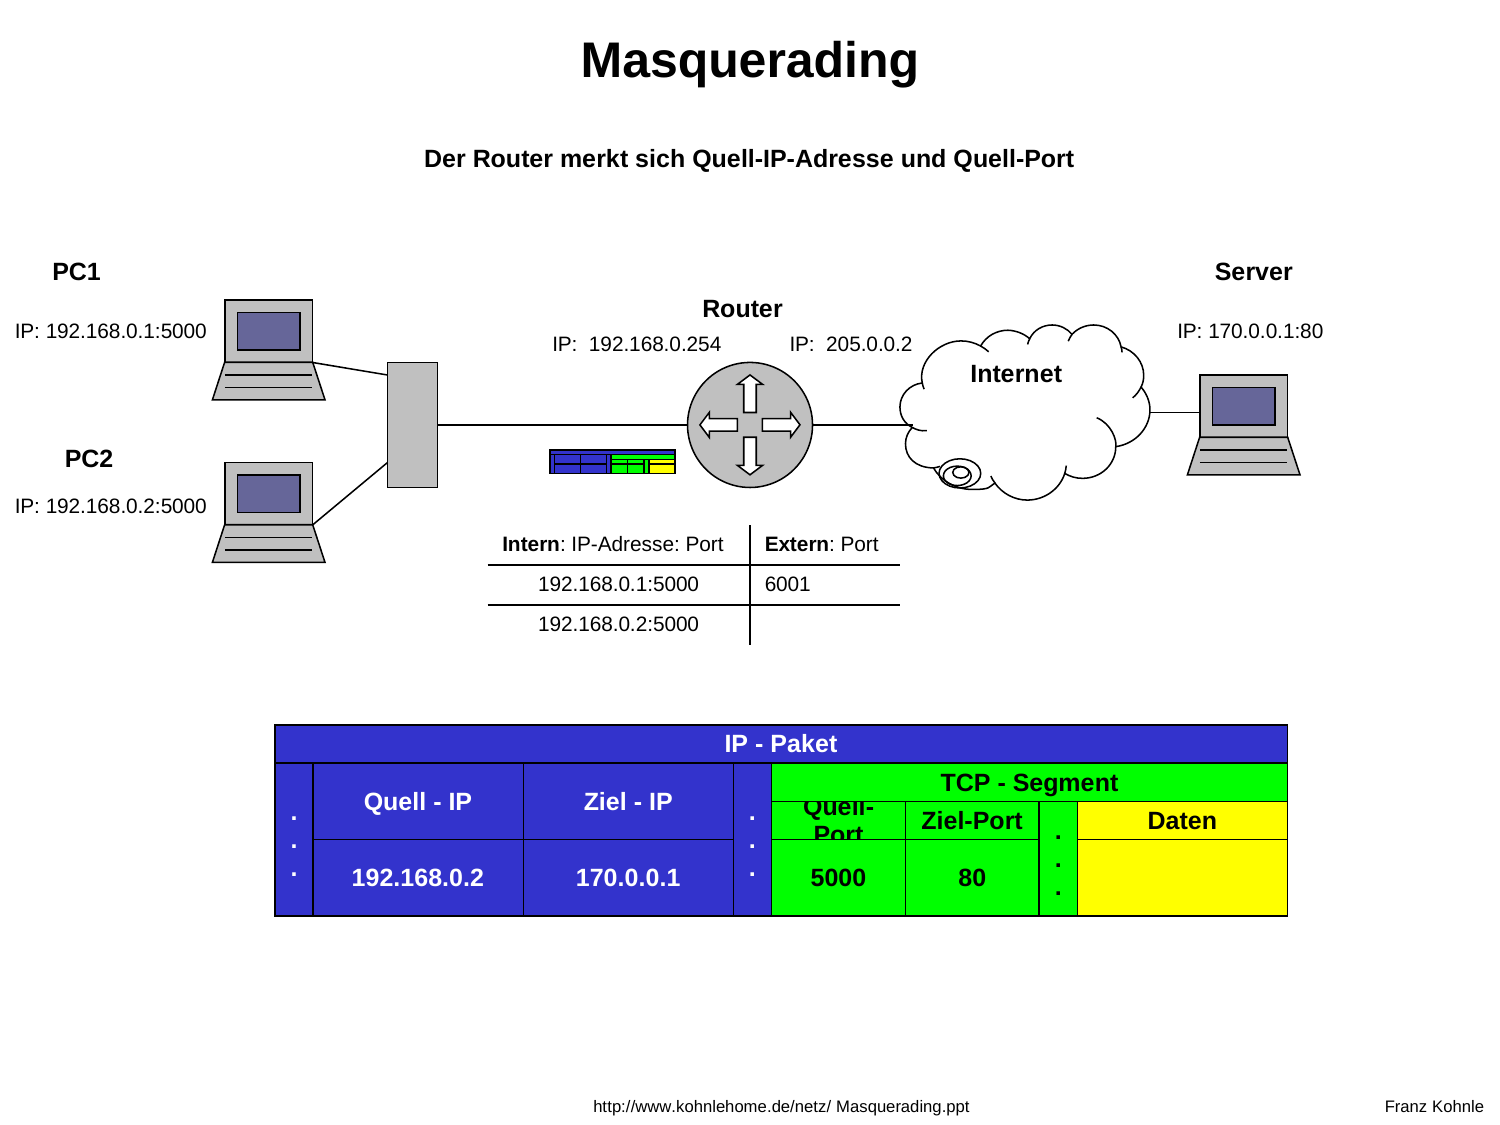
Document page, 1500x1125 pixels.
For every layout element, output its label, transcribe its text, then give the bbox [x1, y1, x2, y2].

text_box 170.0.0.1 [523, 839, 734, 916]
text_box IP: 170.0.0.1:80 [1162, 312, 1339, 352]
text_box IP: 192.168.0.1:5000 [0, 312, 222, 352]
text_box IP - Paket [274, 725, 1288, 764]
text_box Router [687, 287, 798, 331]
text_box [212, 462, 325, 563]
text_box Franz Kohnle [1370, 1089, 1500, 1125]
text_box ... [734, 764, 771, 916]
text_box [687, 362, 813, 488]
text_box Masquerading [565, 24, 935, 97]
text_box 5000 [771, 839, 905, 917]
text_box Ziel - IP [524, 764, 734, 839]
text_box Quell-Port [771, 802, 905, 839]
text_box PC1 [37, 249, 116, 294]
text_box 6001 [751, 565, 901, 605]
text_box [1187, 375, 1300, 475]
text_box Ziel-Port [905, 802, 1039, 839]
text_box Daten [1078, 802, 1288, 840]
text_box 192.168.0.1:5000 [487, 565, 749, 604]
text_box http://www.kohnlehome.de/netz/ Masquerading.ppt [578, 1089, 988, 1125]
text_box 192.168.0.2 [313, 839, 523, 916]
text_box [212, 299, 325, 400]
text_box 192.168.0.2:5000 [487, 605, 749, 645]
text_box TCP - Segment [771, 763, 1288, 802]
text_box Der Router merkt sich Quell-IP-Adresse und Quell-Port [409, 137, 1091, 181]
text_box 80 [905, 839, 1040, 917]
text_box PC2 [50, 437, 129, 481]
text_box [1078, 840, 1288, 916]
text_box ... [1039, 802, 1078, 917]
text_box [387, 362, 438, 488]
text_box ... [275, 763, 314, 916]
text_box Intern: IP-Adresse: Port [487, 524, 750, 564]
text_box Quell - IP [314, 764, 524, 839]
text_box IP: 205.0.0.2 [774, 324, 928, 364]
text_box [549, 450, 675, 474]
text_box Server [1199, 249, 1308, 294]
text_box Internet [899, 324, 1150, 501]
text_box IP: 192.168.0.2:5000 [0, 487, 222, 527]
text_box IP: 192.168.0.254 [537, 324, 737, 364]
text_box Extern: Port [750, 524, 901, 565]
